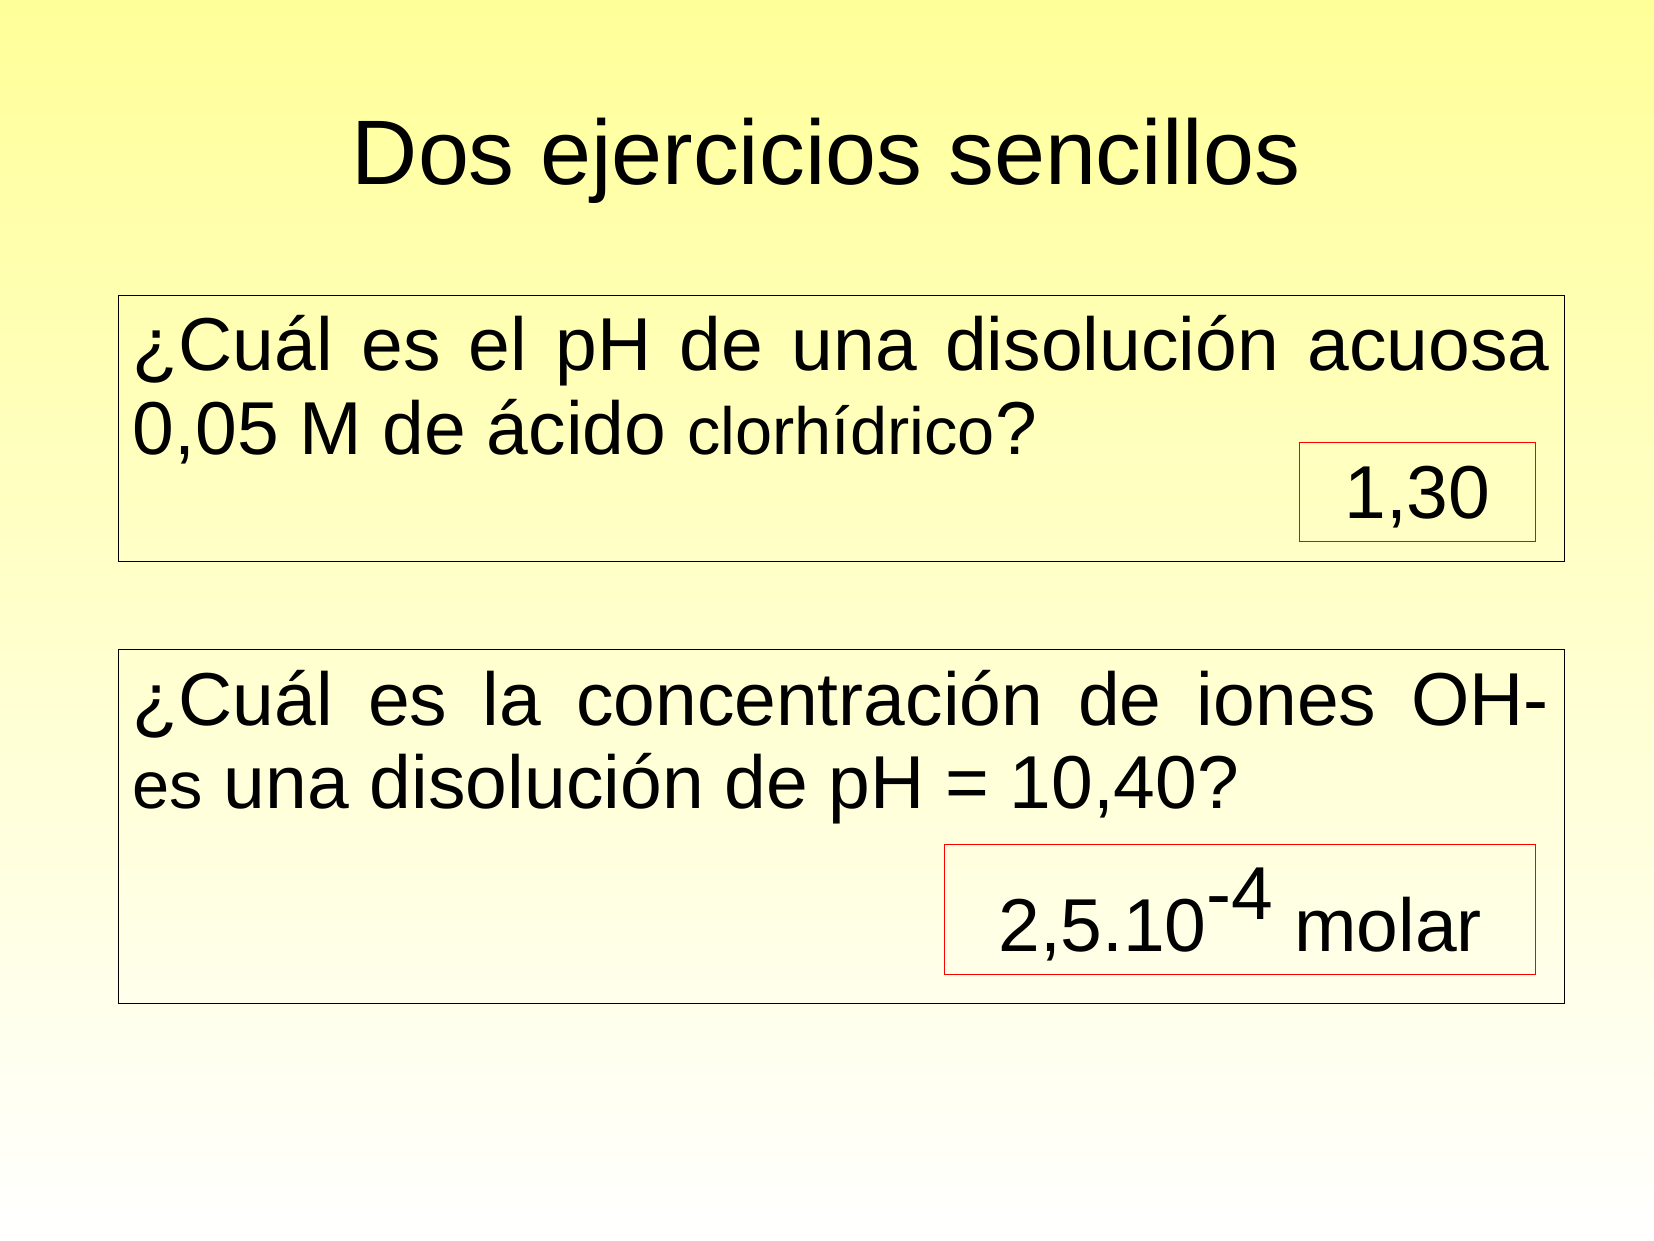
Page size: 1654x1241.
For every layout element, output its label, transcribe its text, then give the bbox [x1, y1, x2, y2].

text_box ¿Cuál es la concentración de iones OH- es una disolución de pH = 10,40? [118, 649, 1565, 1004]
text_box ¿Cuál es el pH de una disolución acuosa 0,05 M de ácido clorhídrico? [118, 295, 1565, 562]
text_box 2,5.10-4 molar [944, 844, 1536, 975]
title Dos ejercicios sencillos [82, 56, 1571, 250]
text_box 1,30 [1299, 442, 1536, 542]
